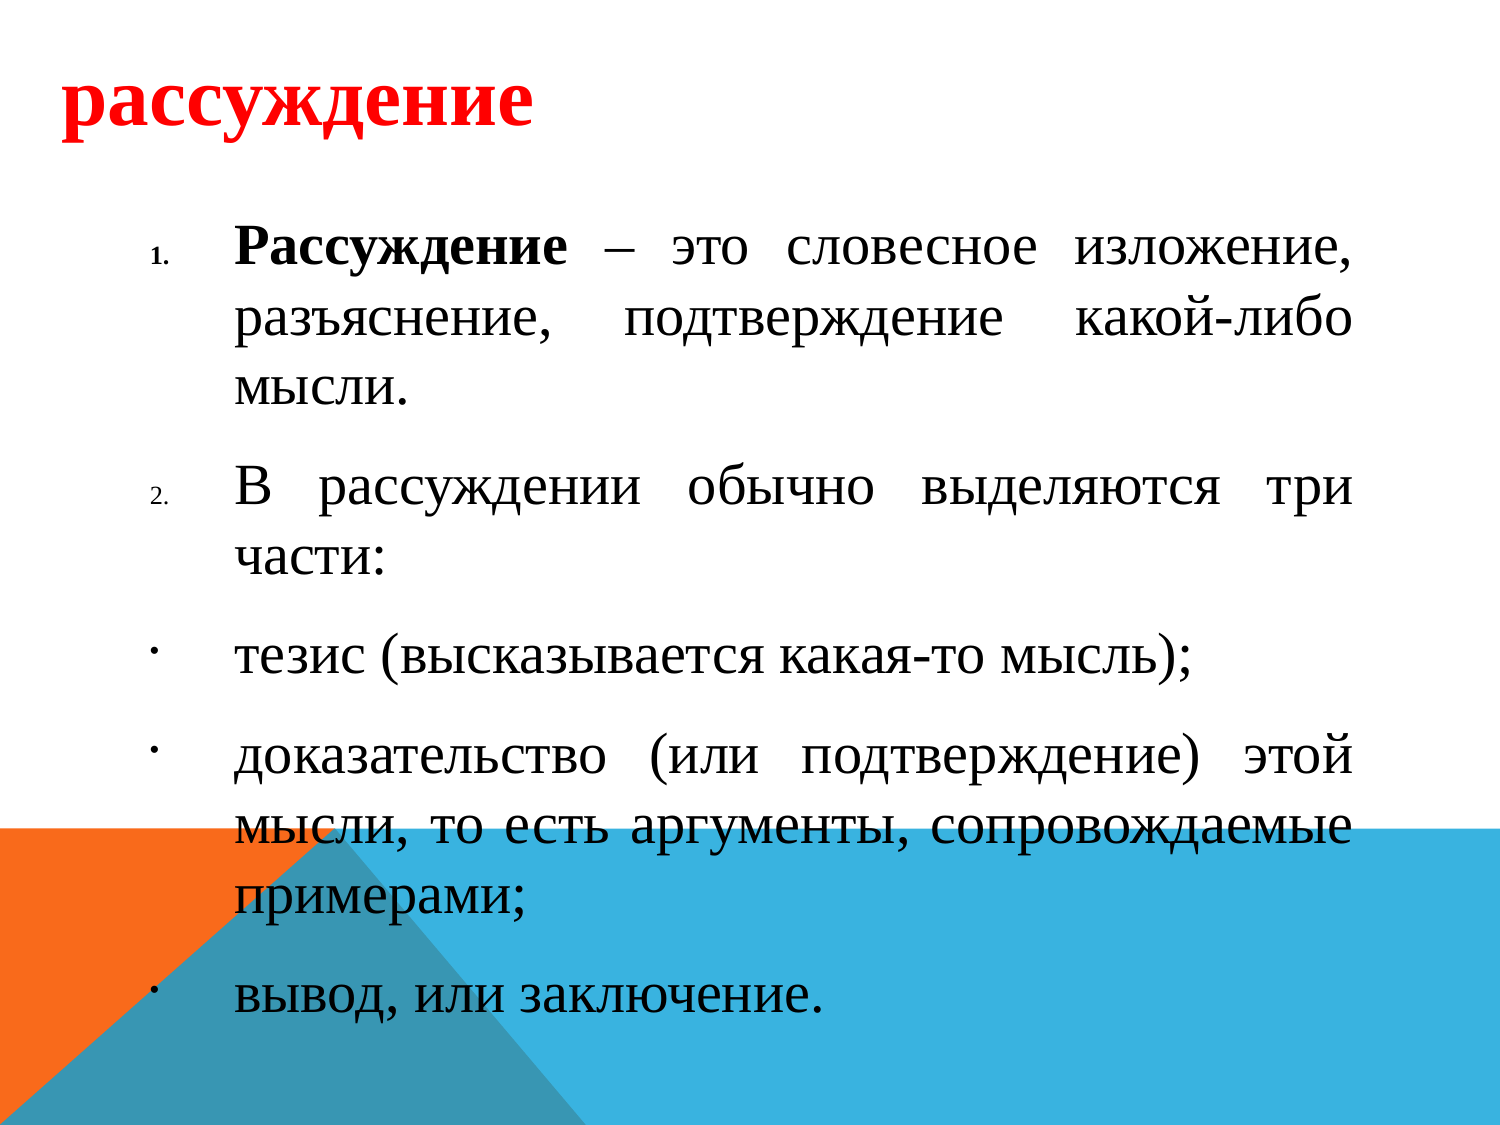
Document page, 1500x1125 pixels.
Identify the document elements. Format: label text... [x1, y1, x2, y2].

list Рассуждение – это словесное изложение, разъяснение, подтверждение какой-либо мысли. В рассуждении обычно выделяются три части: тезис (высказывается какая-то мысль); доказательство (или подтверждение) этой мысли, то есть аргументы, сопровождаемые примерами; вывод, или заключение. [135, 199, 1369, 832]
title рассуждение [46, 35, 1465, 188]
